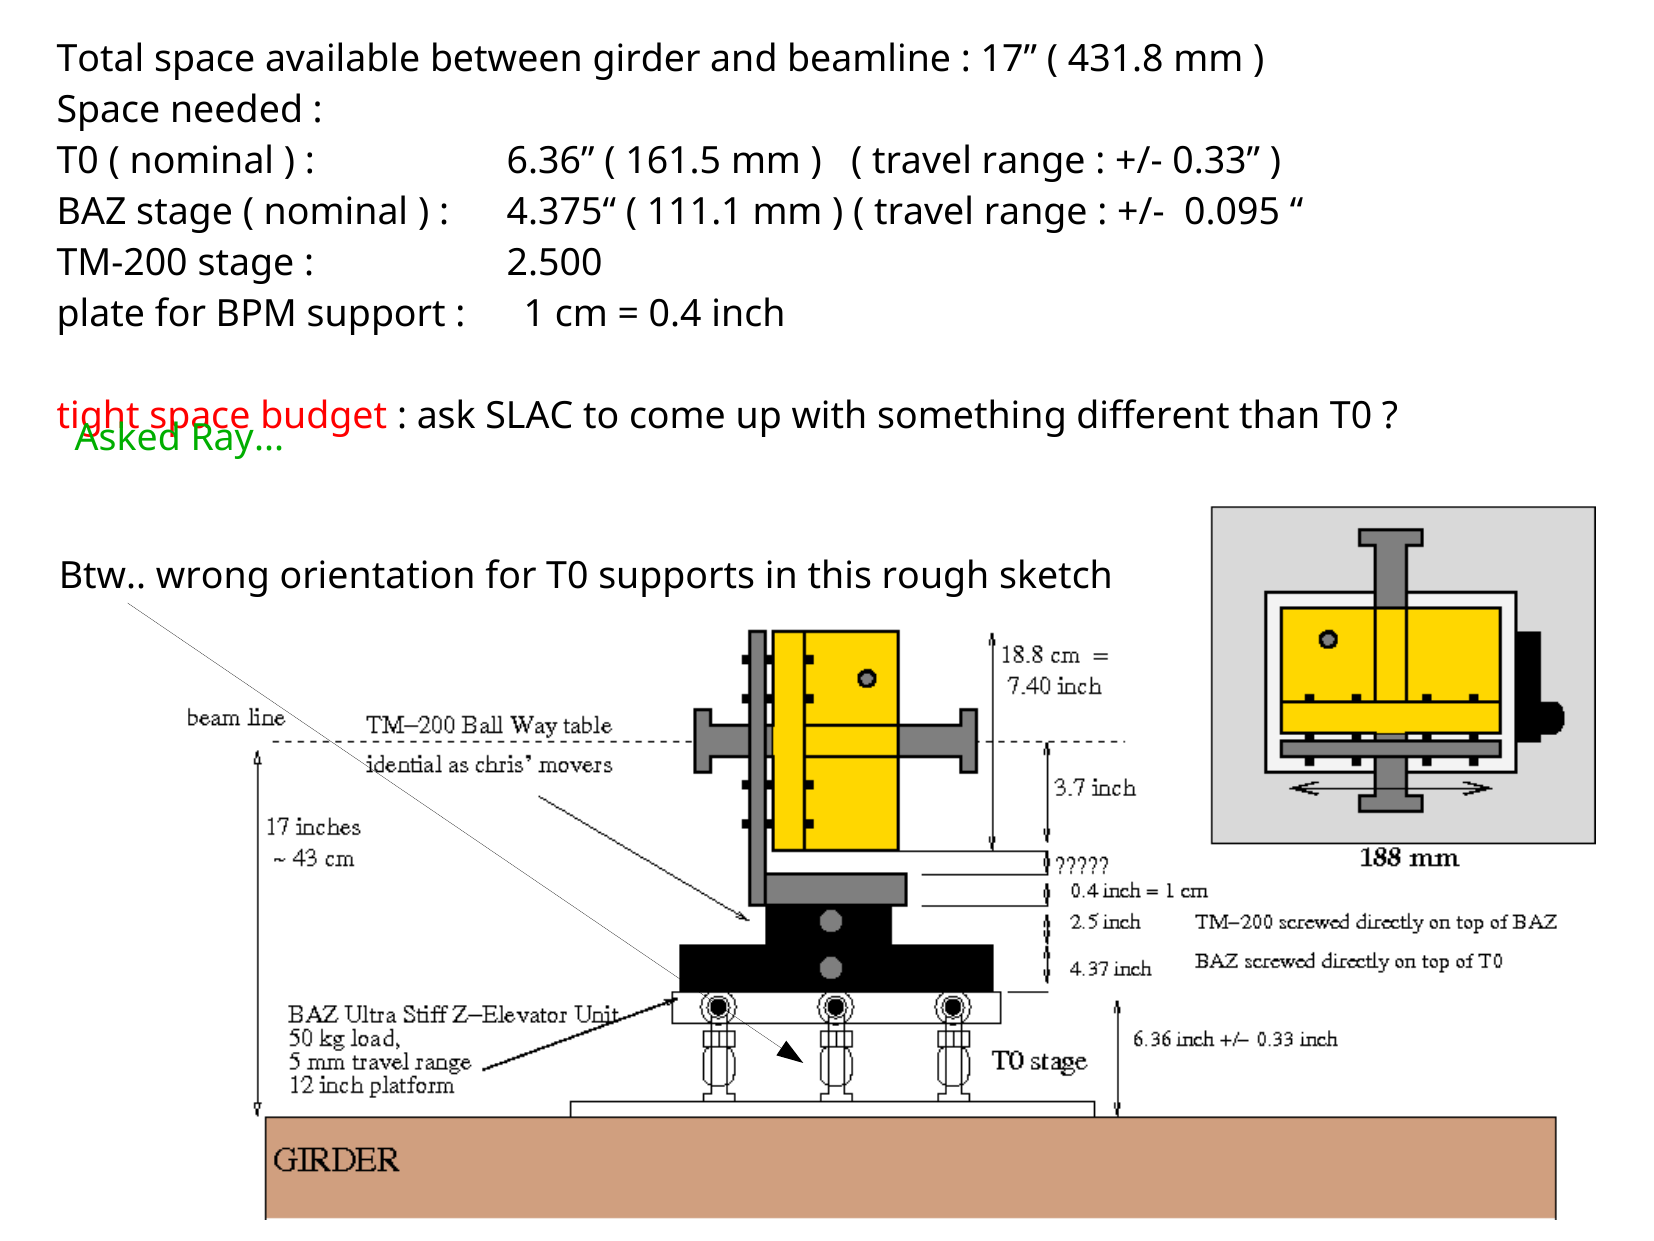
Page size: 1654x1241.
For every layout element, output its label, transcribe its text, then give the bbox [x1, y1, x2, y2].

text_box Total space available between girder and beamline : 17” ( 431.8 mm ) Space needed : T0 ( nominal ) : 6.36” ( 161.5 mm ) ( travel range : +/- 0.33” ) BAZ stage ( nominal ) : 4.375“ ( 111.1 mm ) ( travel range : +/- 0.095 “ TM-200 stage : 2.500 plate for BPM support : 1 cm = 0.4 inch tight space budget : ask SLAC to come up with something different than T0 ? [41, 24, 1346, 447]
text_box Btw.. wrong orientation for T0 supports in this rough sketch [43, 541, 1050, 602]
picture [187, 505, 1596, 1220]
text_box Asked Ray... [59, 402, 302, 463]
